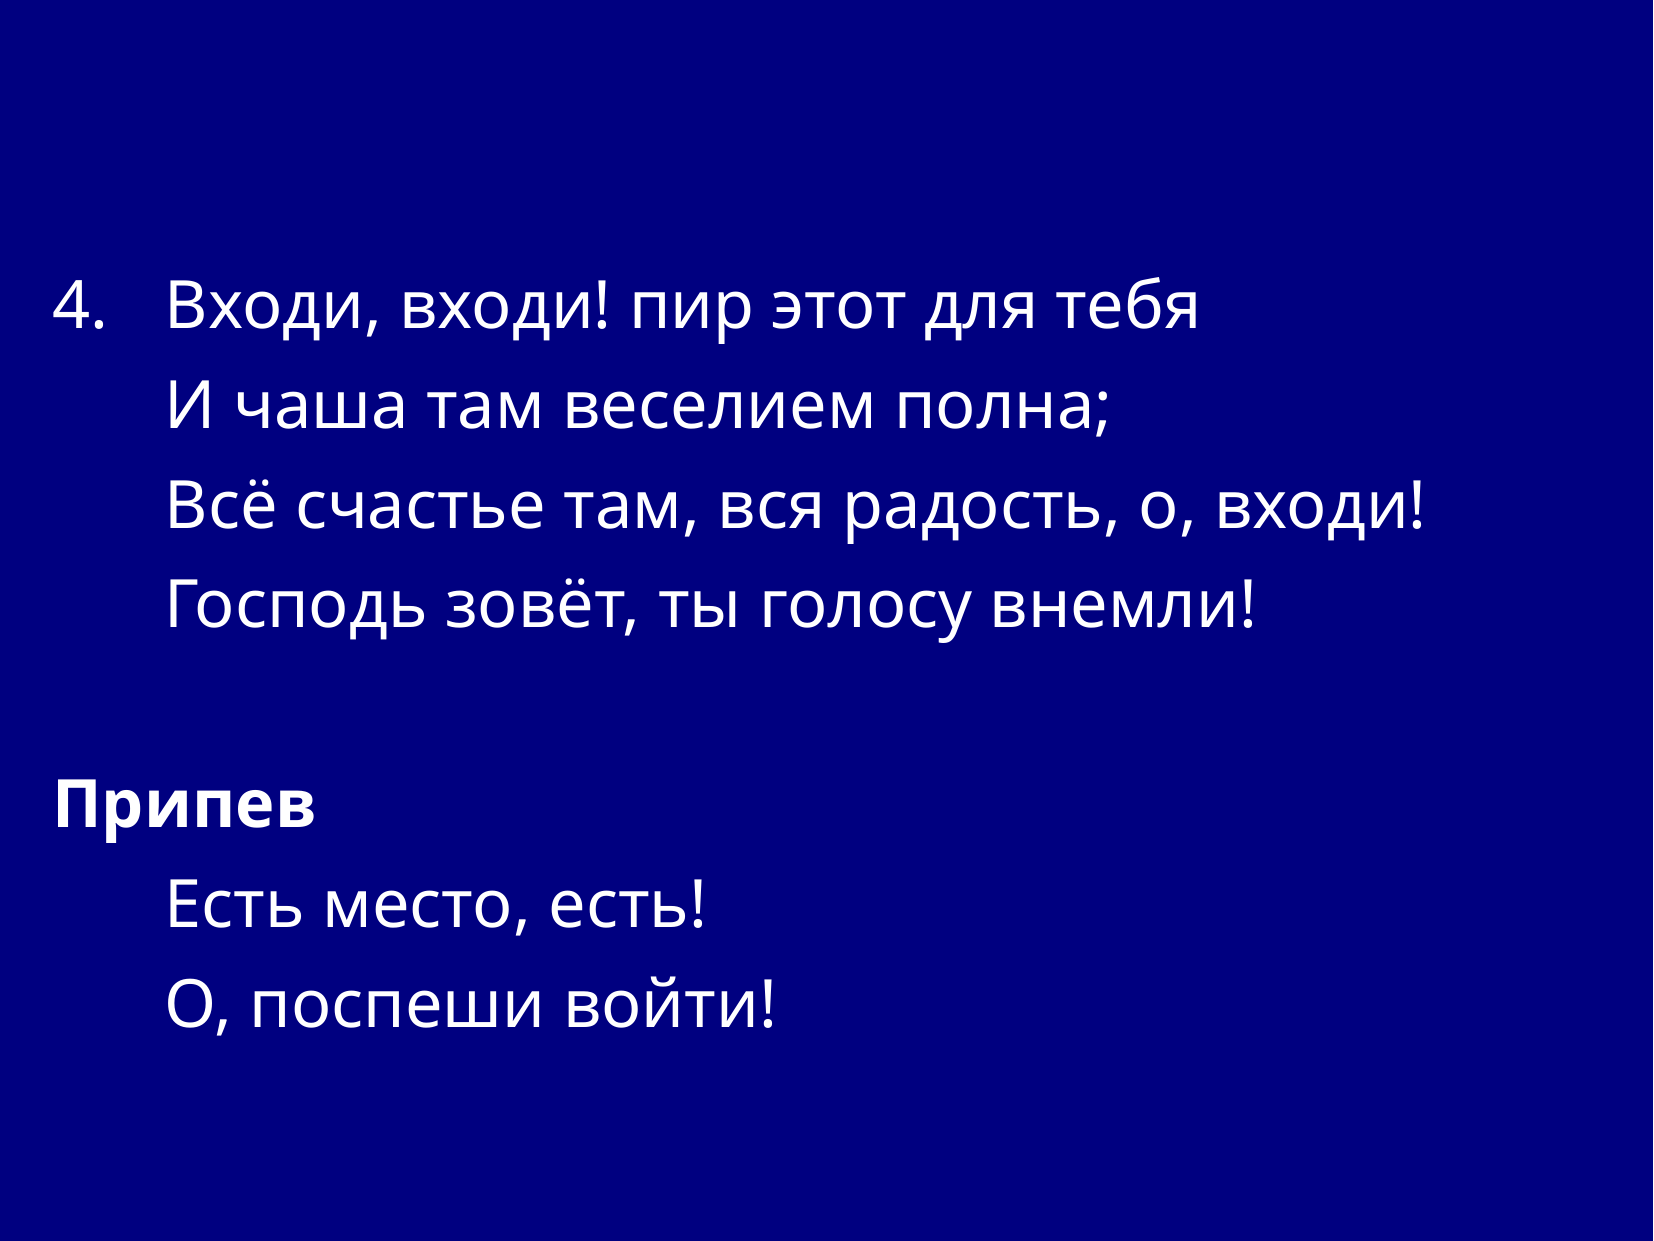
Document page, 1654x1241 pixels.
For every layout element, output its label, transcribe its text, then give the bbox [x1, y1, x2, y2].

text_box 4. Входи, входи! пир этот для тебя И чаша там веселием полна; Всё счастье там, вся радость, о, входи! Господь зовёт, ты голосу внемли! Припев Есть место, есть! О, поспеши войти! [37, 150, 1653, 1163]
